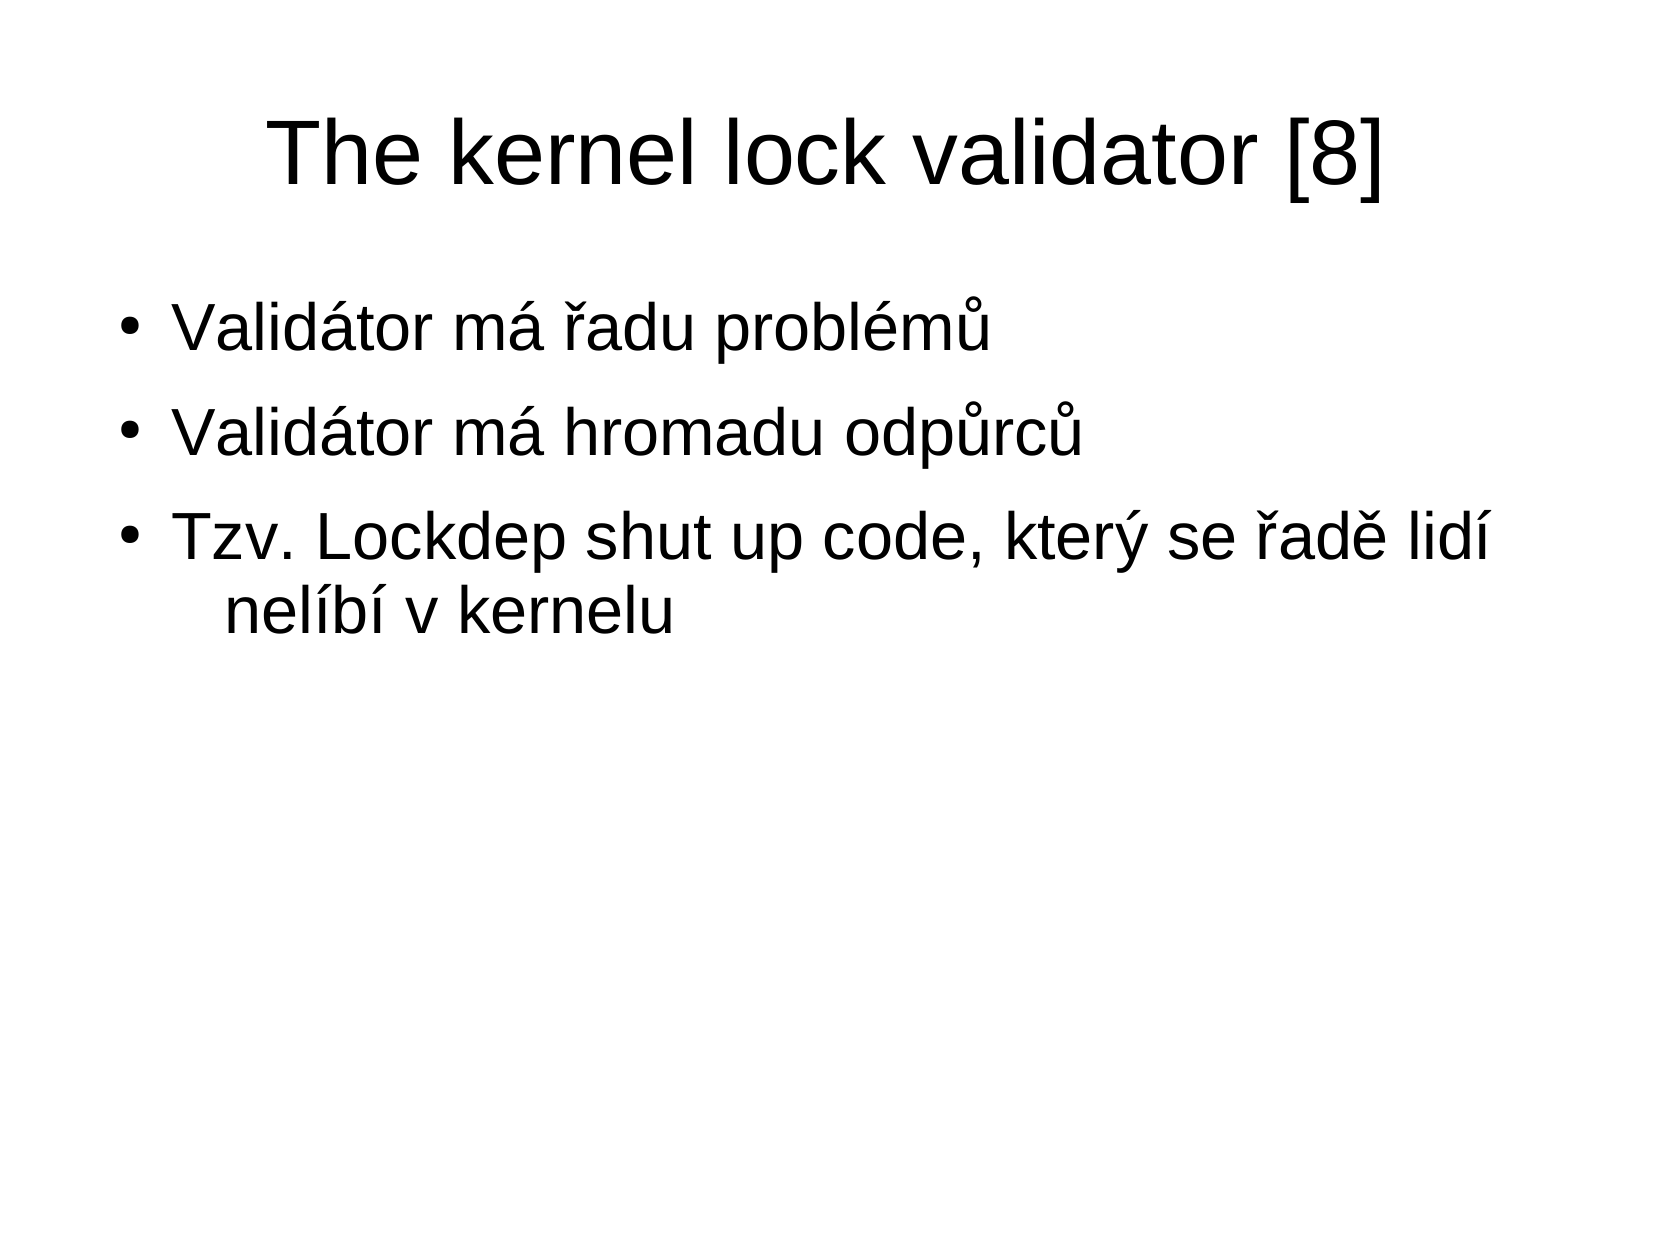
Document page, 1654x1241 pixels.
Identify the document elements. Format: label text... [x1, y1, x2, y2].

title The kernel lock validator [8] [82, 49, 1571, 257]
list Validátor má řadu problémů Validátor má hromadu odpůrců Tzv. Lockdep shut up code, který se řadě lidí nelíbí v kernelu [82, 290, 1571, 1109]
